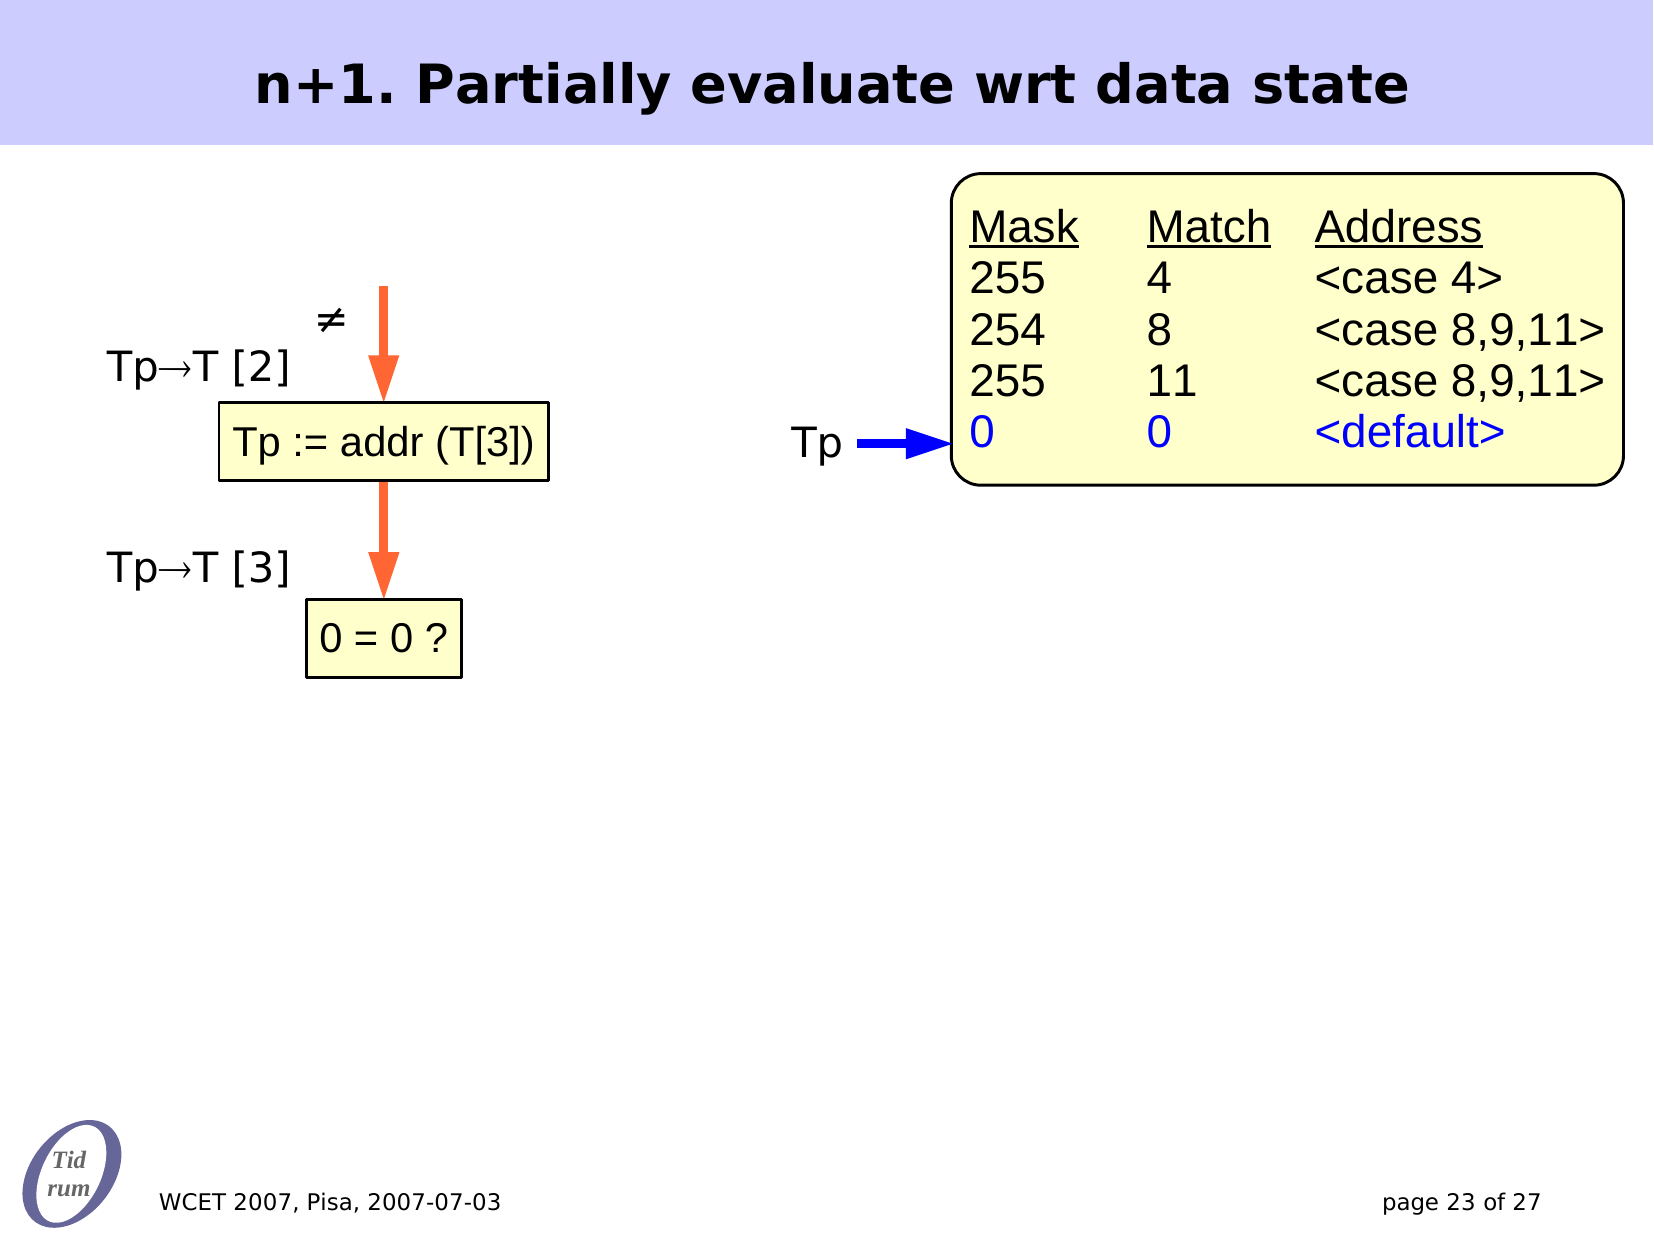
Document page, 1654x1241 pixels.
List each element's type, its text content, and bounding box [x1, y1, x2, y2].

text_box ≠ [313, 294, 350, 344]
text_box Mask Match Address 255 4 <case 4> 254 8 <case 8,9,11> 255 11 <case 8,9,11> 0 0 <default> [951, 173, 1624, 486]
title n+1. Partially evaluate wrt data state [78, 43, 1588, 126]
text_box 0 = 0 ? [306, 599, 462, 678]
text_box TpT [2] [106, 342, 298, 398]
text_box TpT [3] [106, 543, 298, 598]
text_box Tp [791, 419, 844, 468]
text_box Tp := addr (T[3]) [218, 402, 549, 481]
